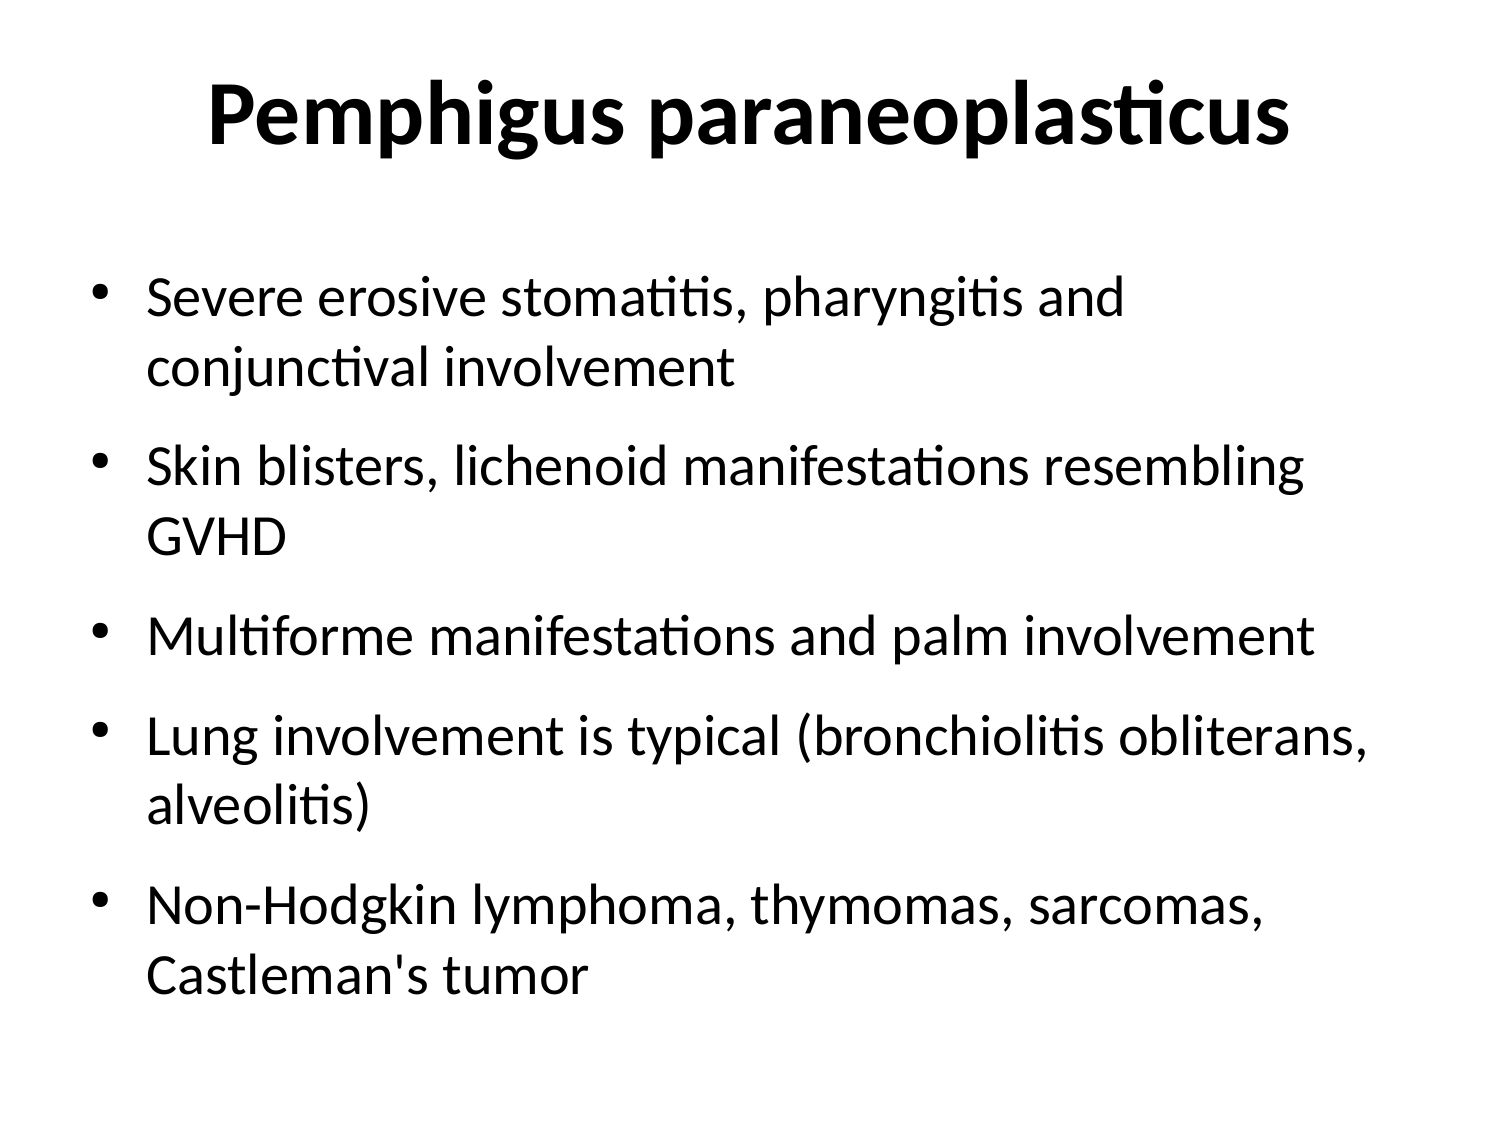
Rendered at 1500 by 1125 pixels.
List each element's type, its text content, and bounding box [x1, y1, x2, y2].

title Pemphigus paraneoplasticus [75, 45, 1425, 233]
list Severe erosive stomatitis, pharyngitis and conjunctival involvement Skin blisters, lichenoid manifestations resembling GVHD Multiforme manifestations and palm involvement Lung involvement is typical (bronchiolitis obliterans, alveolitis) Non-Hodgkin lymphoma, thymomas, sarcomas, Castleman's tumor [75, 250, 1425, 994]
